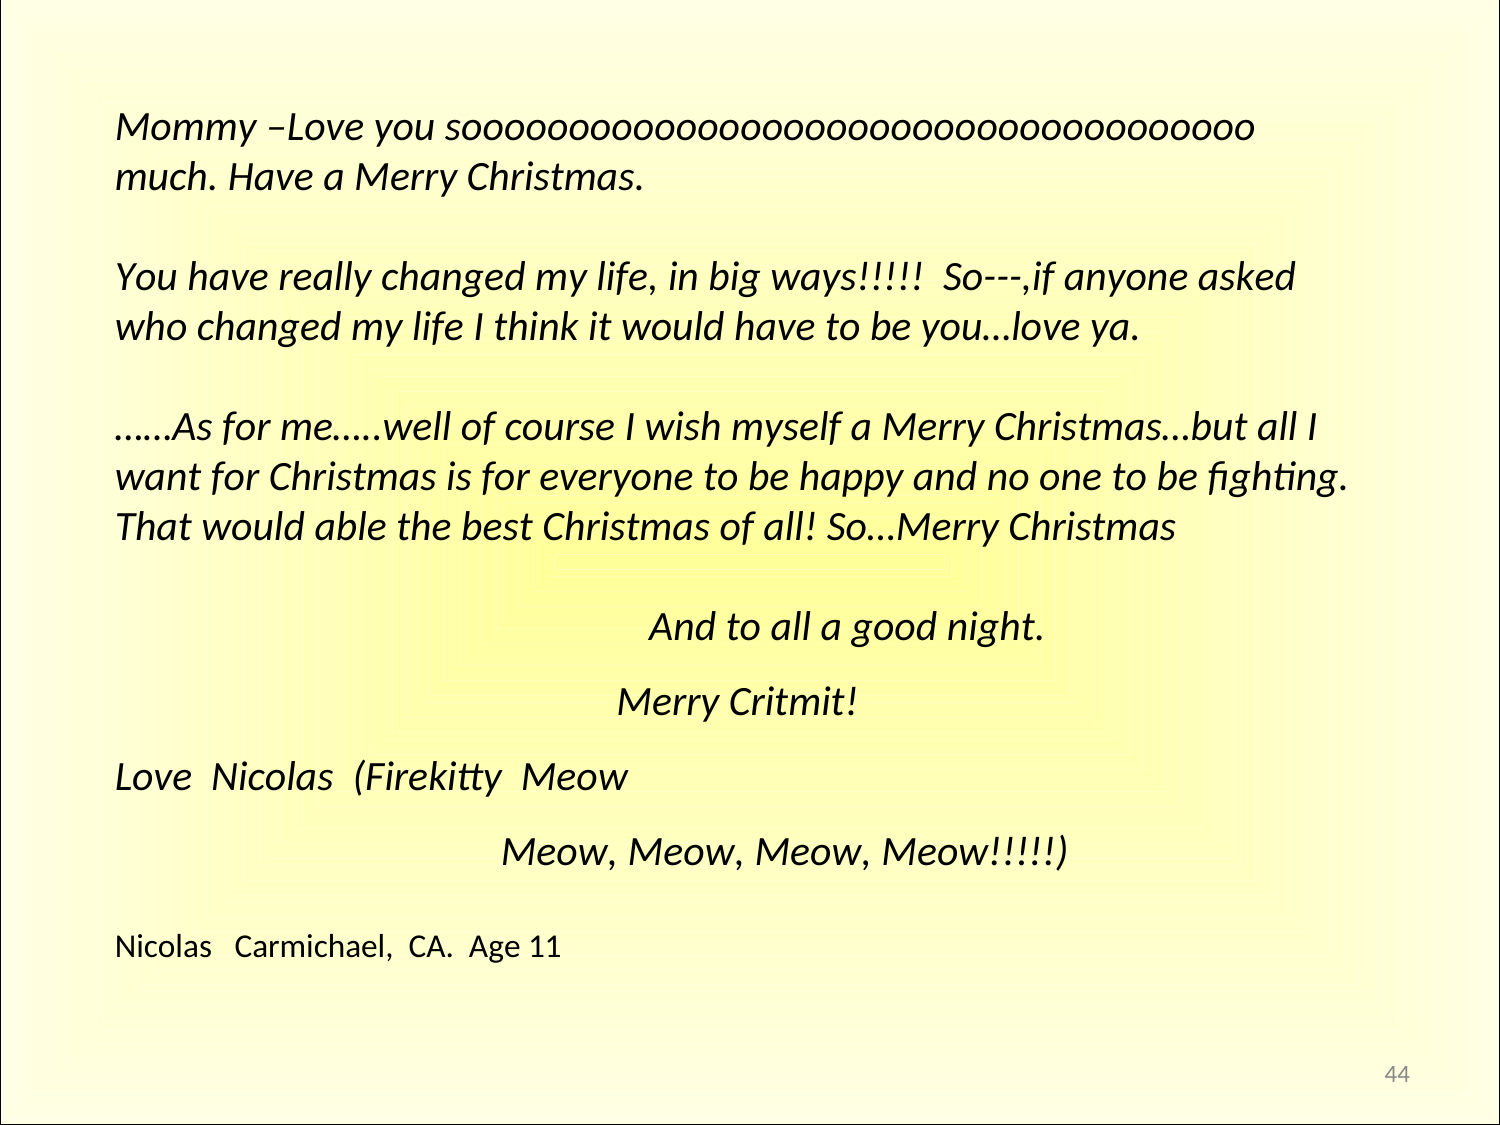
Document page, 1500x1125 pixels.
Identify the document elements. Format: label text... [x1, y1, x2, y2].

text_box <number> [1074, 1042, 1426, 1103]
text_box Mommy –Love you sooooooooooooooooooooooooooooooooooooo much. Have a Merry Christmas. You have really changed my life, in big ways!!!!! So---,if anyone asked who changed my life I think it would have to be you…love ya. ……As for me…..well of course I wish myself a Merry Christmas…but all I want for Christmas is for everyone to be happy and no one to be fighting. That would able the best Christmas of all! So…Merry Christmas And to all a good night. Merry Critmit! Love Nicolas (Firekitty Meow Meow, Meow, Meow, Meow!!!!!) Nicolas Carmichael, CA. Age 11 [99, 91, 1375, 972]
text_box [0, 0, 1500, 1125]
